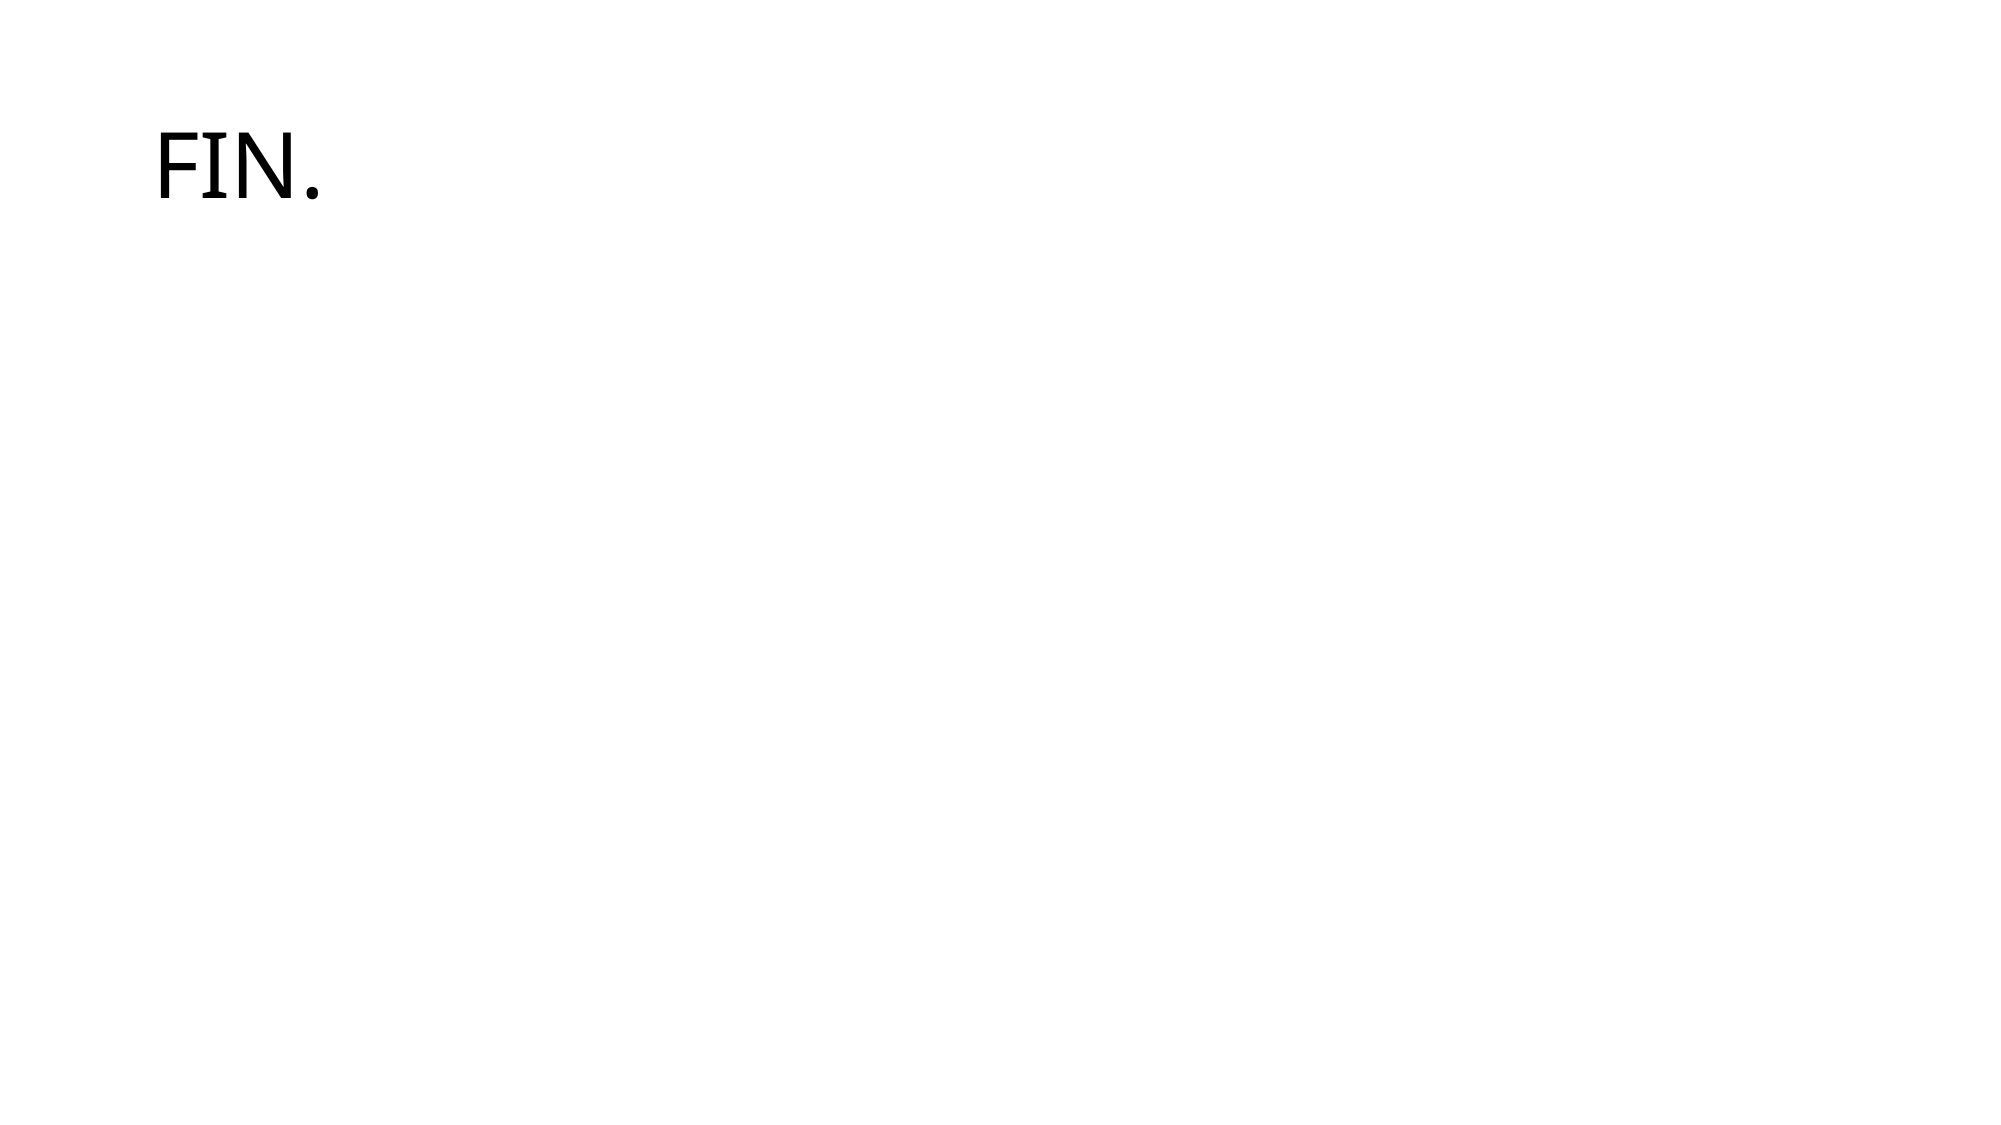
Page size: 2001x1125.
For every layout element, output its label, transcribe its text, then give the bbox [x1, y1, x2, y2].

title FIN. [137, 59, 1863, 278]
